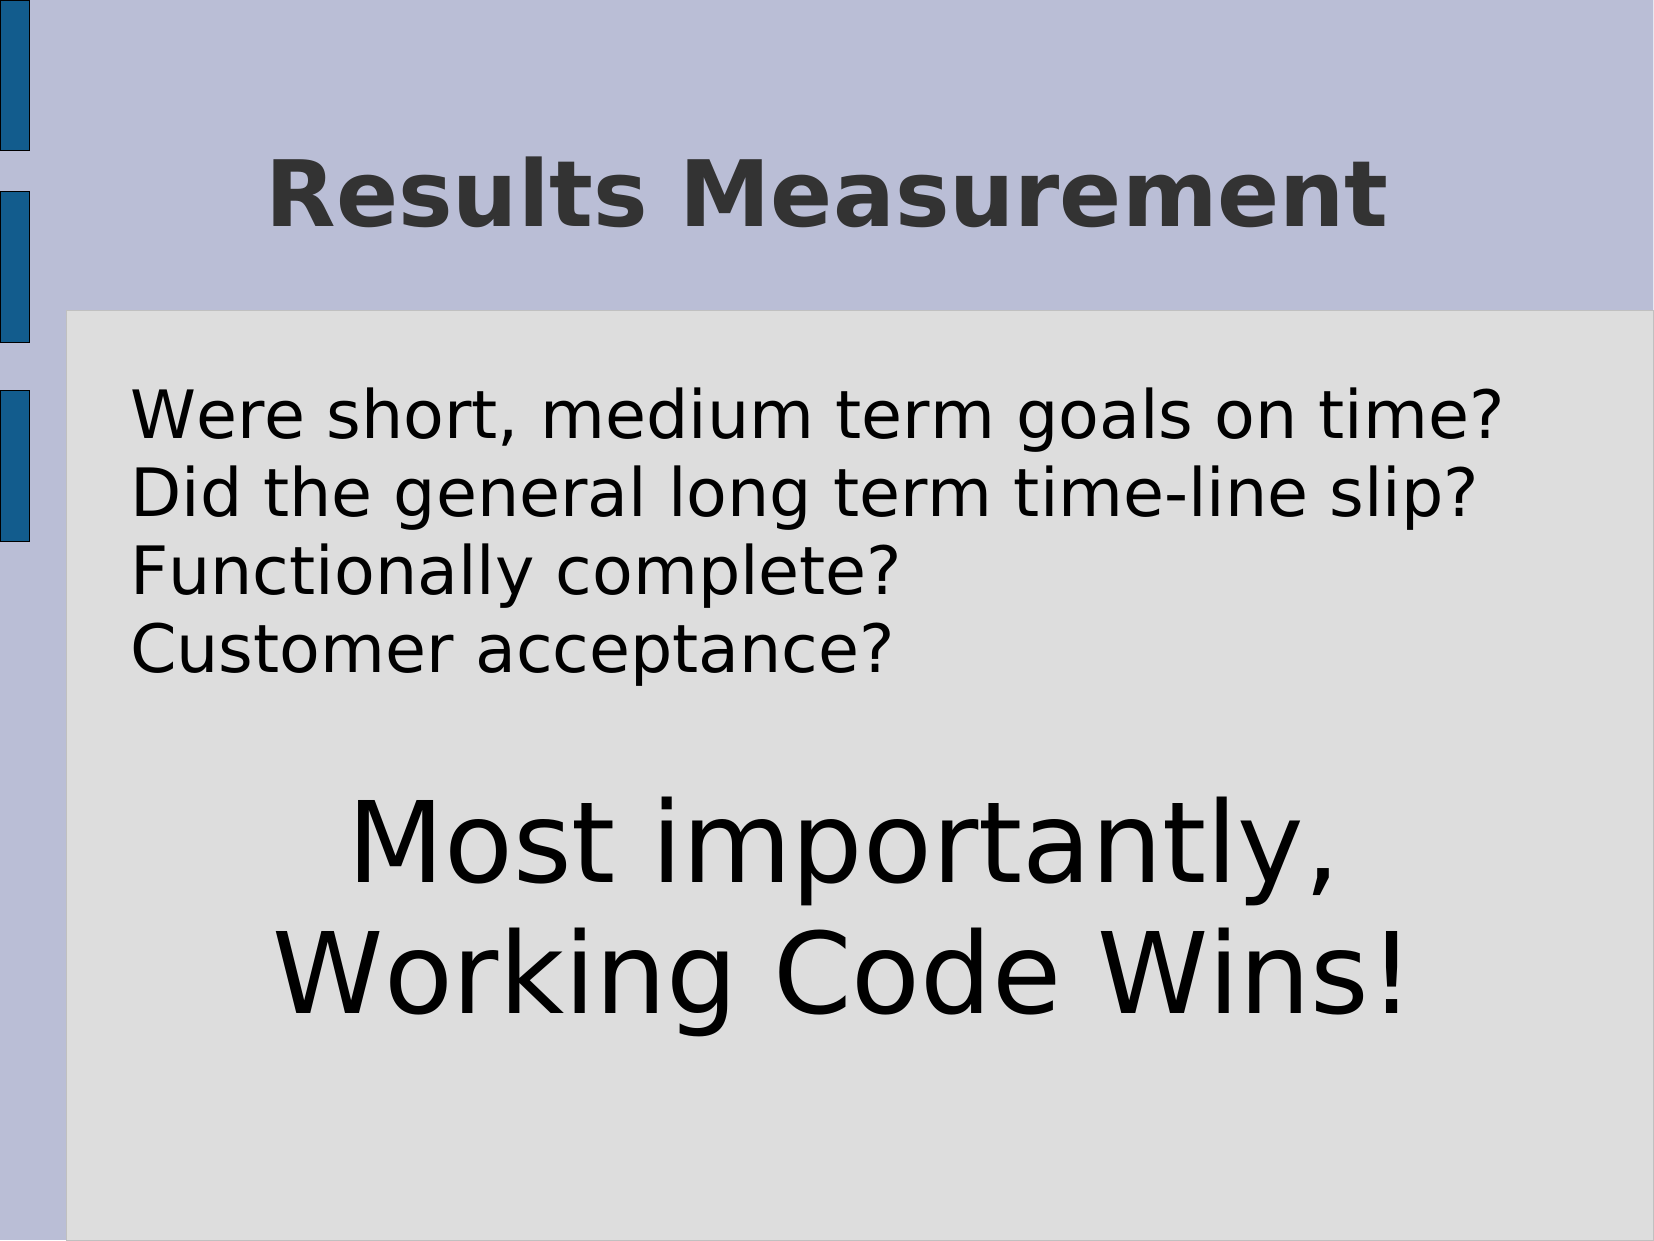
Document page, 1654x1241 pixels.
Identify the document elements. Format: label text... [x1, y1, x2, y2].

title Results Measurement [121, 91, 1534, 299]
list Most importantly, Working Code Wins! [249, 778, 1421, 1041]
list Were short, medium term goals on time? Did the general long term time-line slip? Functionally complete? Customer acceptance? [112, 376, 1578, 688]
